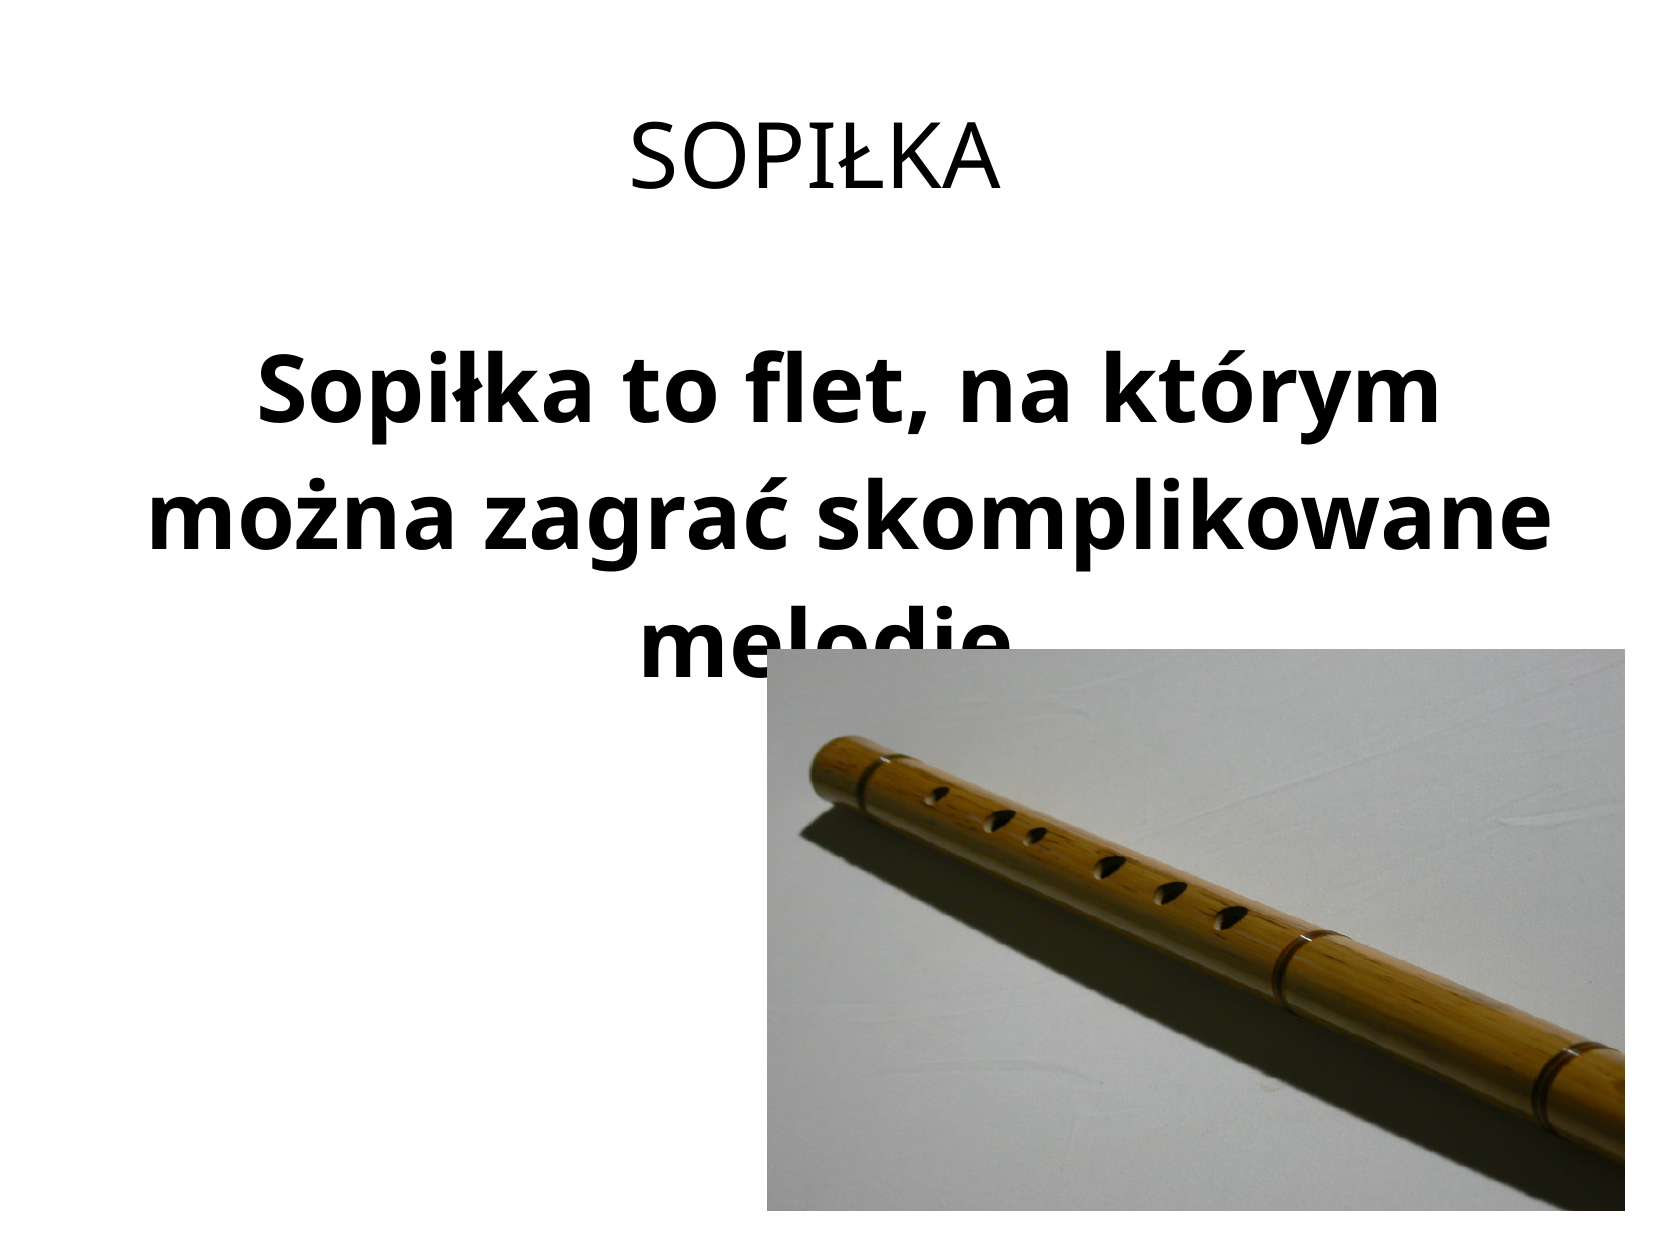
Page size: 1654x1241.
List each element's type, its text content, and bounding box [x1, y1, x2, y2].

picture [767, 649, 1625, 1211]
subtitle Sopiłka to flet, na którym można zagrać skomplikowane melodie [106, 111, 1595, 916]
title SOPIŁKA [82, 49, 1571, 257]
